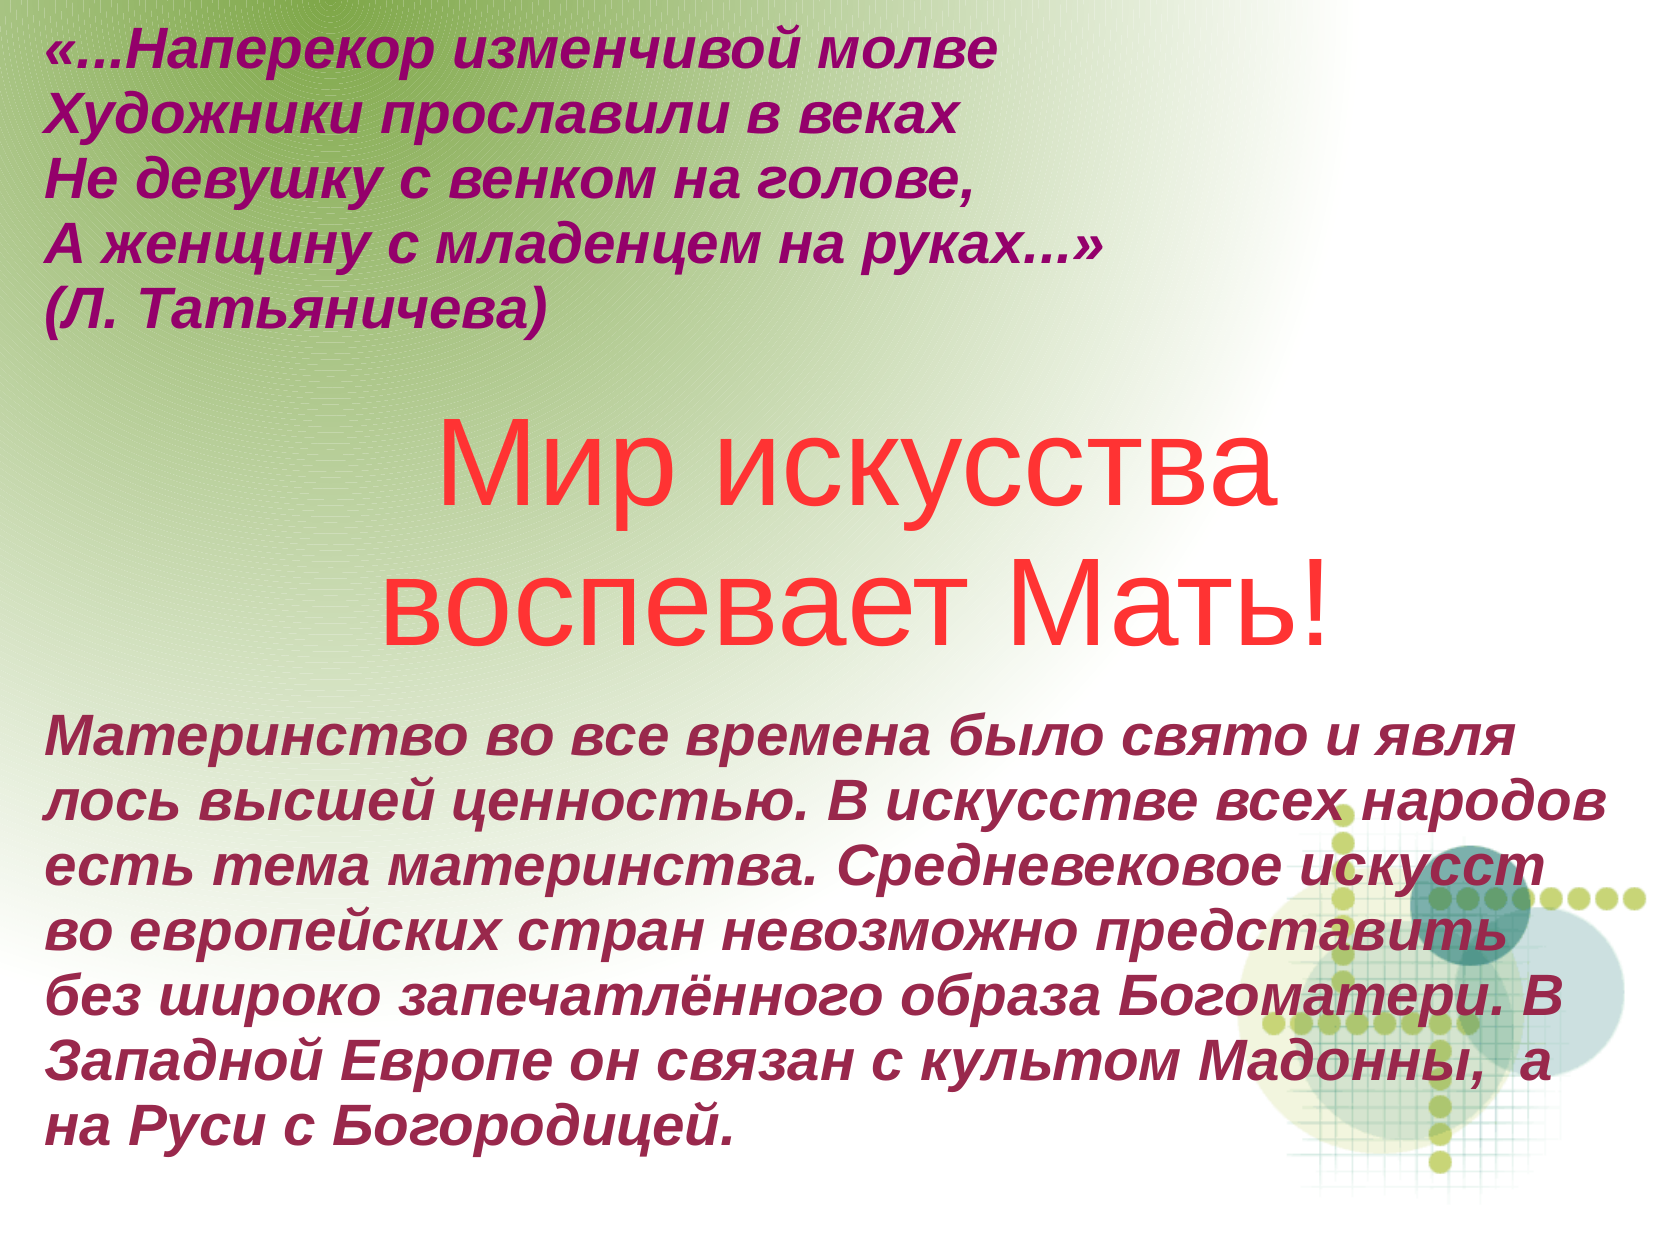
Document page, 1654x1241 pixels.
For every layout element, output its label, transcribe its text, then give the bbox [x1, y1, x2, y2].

text_box «...Наперекор изменчивой молве Художники прославили в веках Не девушку с венком на голове, А женщину с младенцем на руках...» (Л. Татьяничева) [29, 8, 1388, 355]
picture [1224, 792, 1654, 1211]
text_box Материнство во все времена было свято и явля лось высшей ценностью. В искусстве всех народов есть тема материнства. Средневековое искусст во европейских стран невозможно представить без широко запечатлённого образа Богоматери. В Западной Европе он связан с культом Мадонны, а на Руси с Богородицей. [29, 695, 1625, 1182]
text_box Мир искусства воспевает Мать! [177, 384, 1536, 680]
